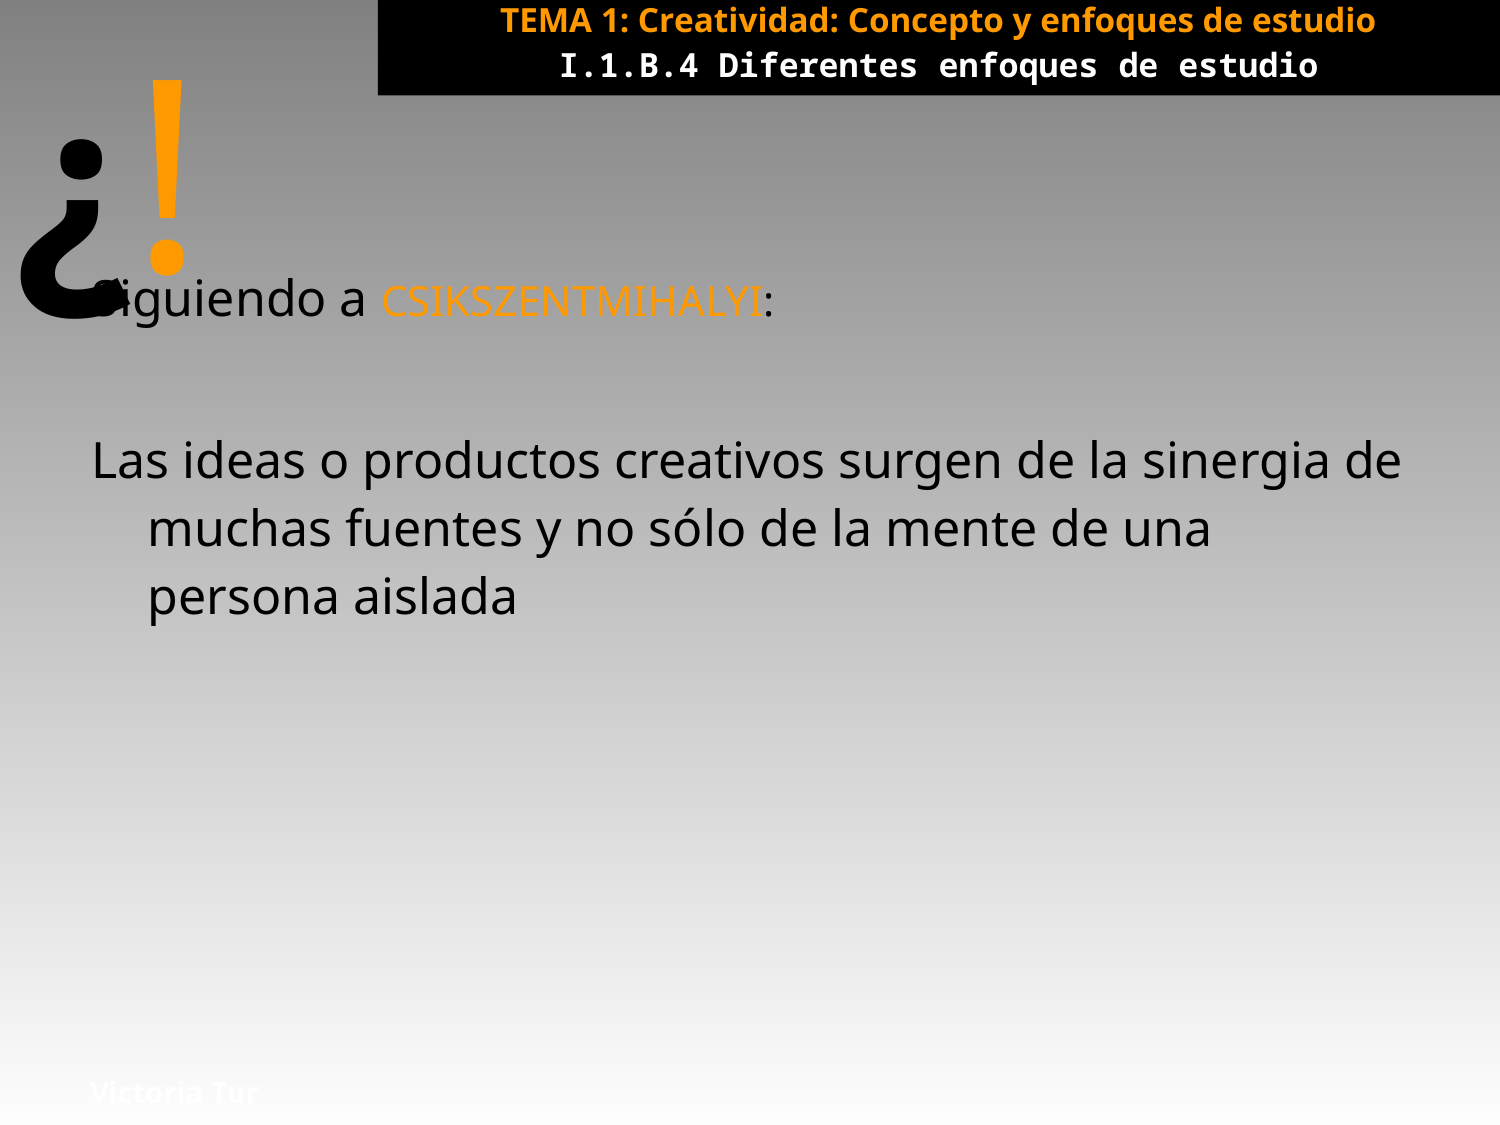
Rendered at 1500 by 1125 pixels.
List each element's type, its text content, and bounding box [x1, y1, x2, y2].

list Siguiendo a CSIKSZENTMIHALYI: Las ideas o productos creativos surgen de la sinergia de muchas fuentes y no sólo de la mente de una persona aislada [76, 255, 1427, 998]
text_box TEMA 1: Creatividad: Concepto y enfoques de estudio I.1.B.4 Diferentes enfoques de estudio [377, 0, 1500, 96]
